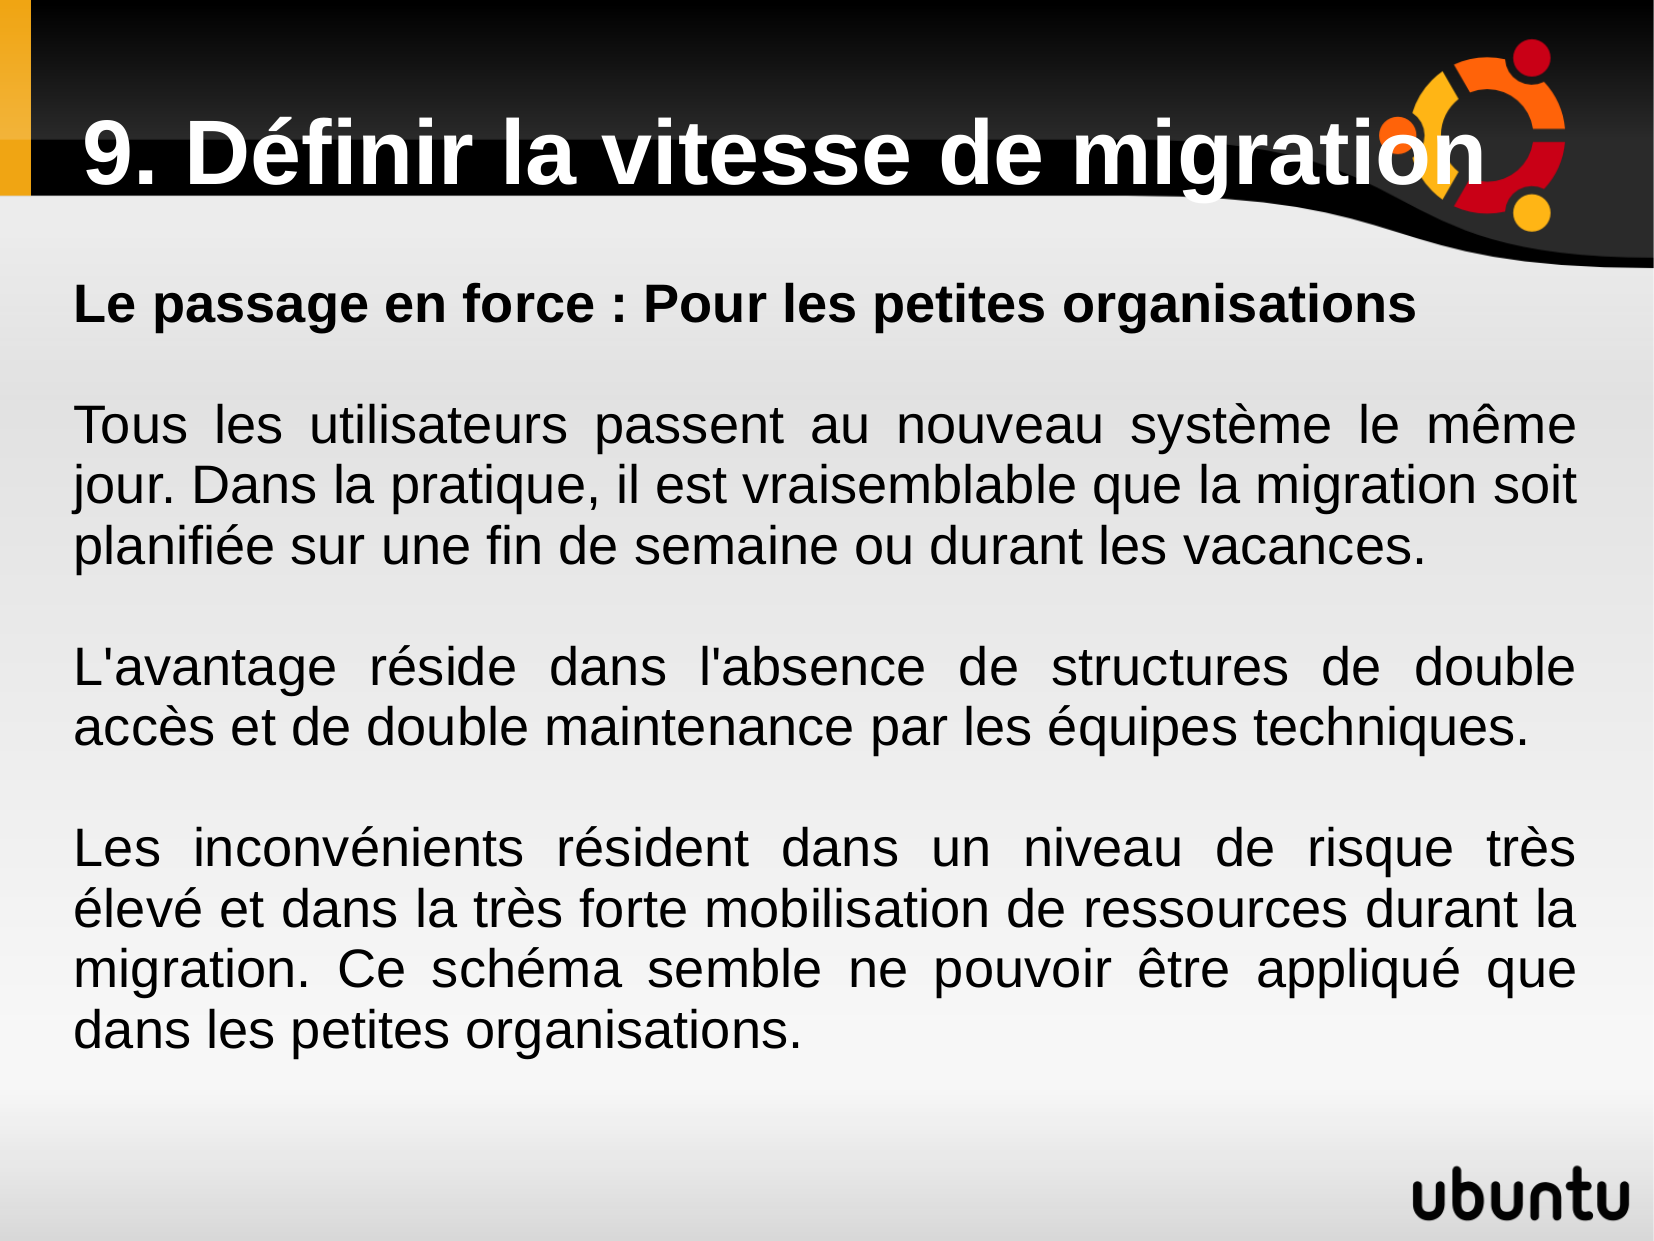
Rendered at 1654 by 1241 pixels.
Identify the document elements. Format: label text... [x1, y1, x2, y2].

text_box Le passage en force : Pour les petites organisations Tous les utilisateurs passent au nouveau système le même jour. Dans la pratique, il est vraisemblable que la migration soit planifiée sur une fin de semaine ou durant les vacances. L'avantage réside dans l'absence de structures de double accès et de double maintenance par les équipes techniques. Les inconvénients résident dans un niveau de risque très élevé et dans la très forte mobilisation de ressources durant la migration. Ce schéma semble ne pouvoir être appliqué que dans les petites organisations. [59, 265, 1595, 1158]
picture [0, 0, 1654, 1241]
title 9. Définir la vitesse de migration [82, 49, 1571, 257]
